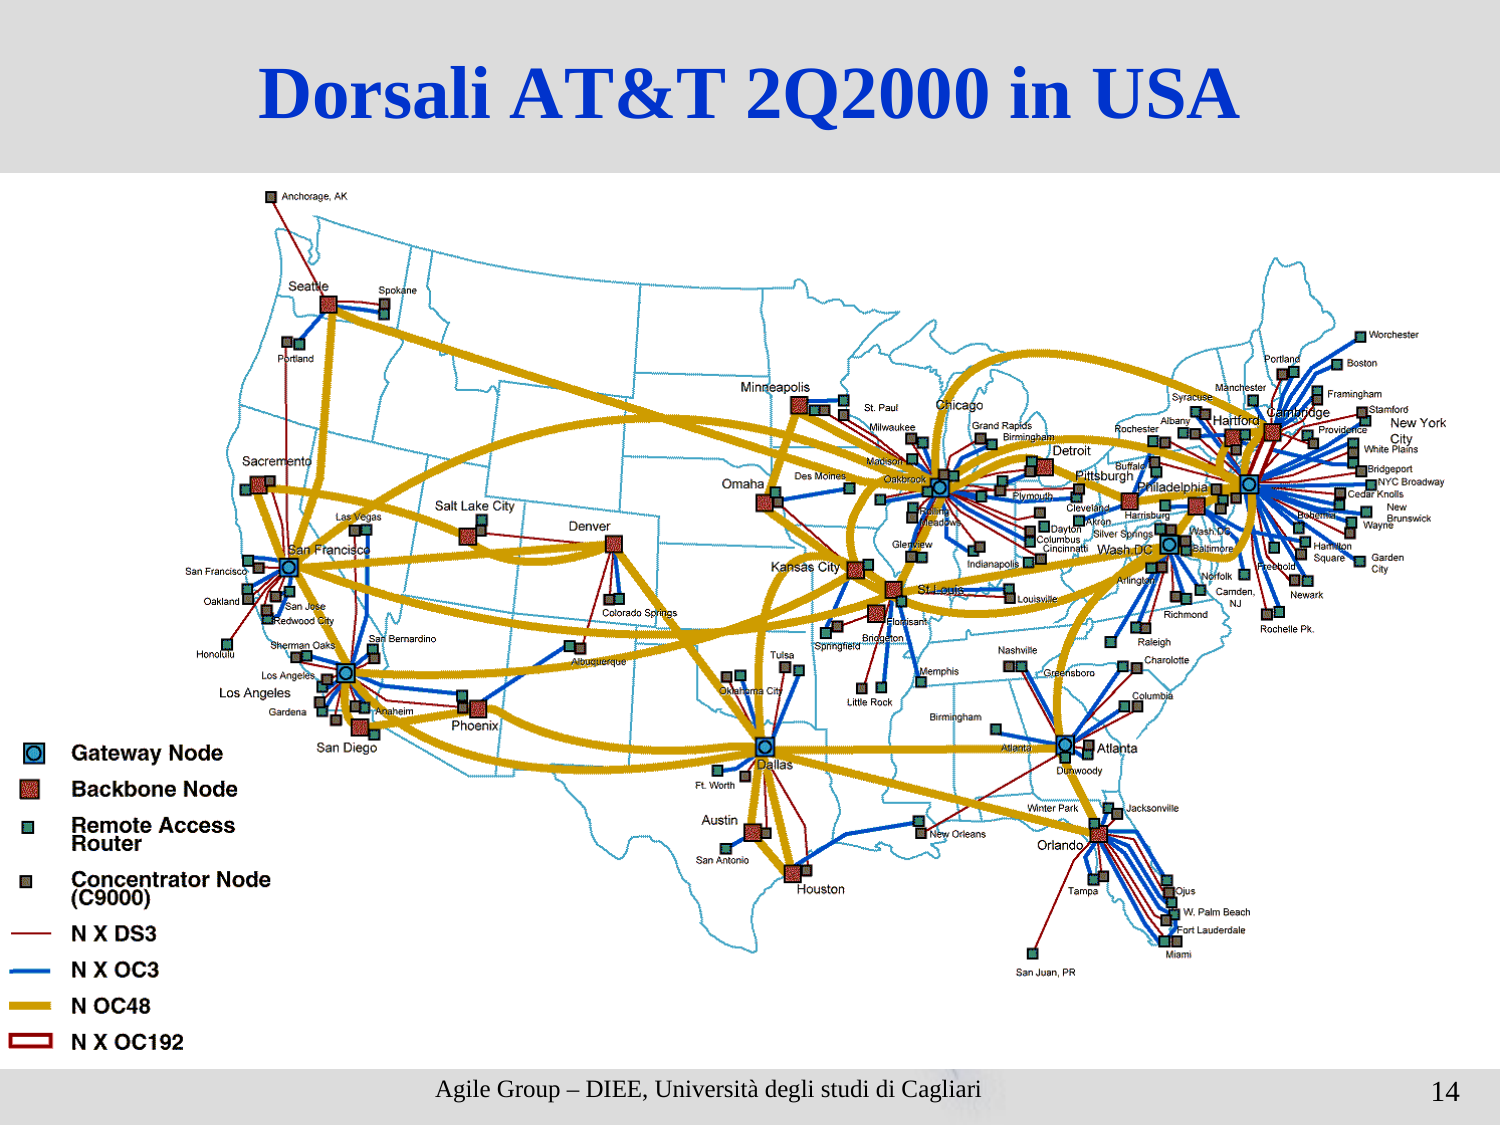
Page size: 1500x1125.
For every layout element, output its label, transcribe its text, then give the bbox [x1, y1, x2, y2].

title Dorsali AT&T 2Q2000 in USA [112, 12, 1388, 173]
picture [0, 0, 1500, 1125]
